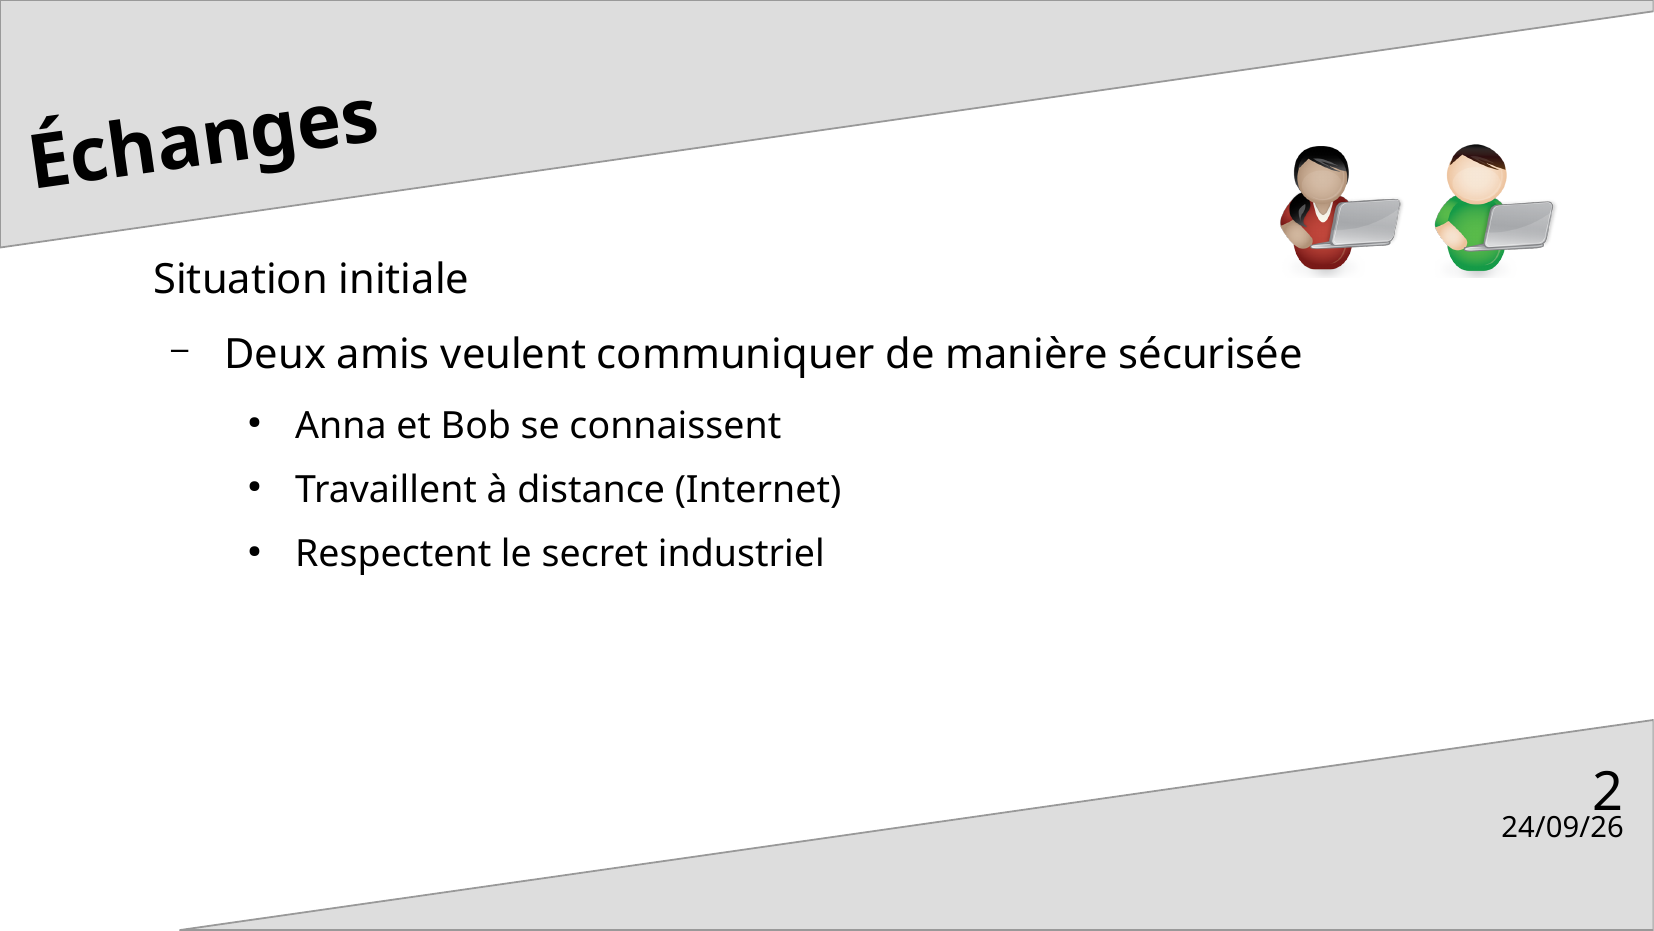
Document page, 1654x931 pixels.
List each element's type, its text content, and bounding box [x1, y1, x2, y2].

title Échanges [16, 0, 1501, 239]
picture [1269, 138, 1406, 278]
list Situation initiale Deux amis veulent communiquer de manière sécurisée Anna et Bob se connaissent Travaillent à distance (Internet) Respectent le secret industriel [82, 248, 1538, 789]
picture [1429, 136, 1560, 278]
